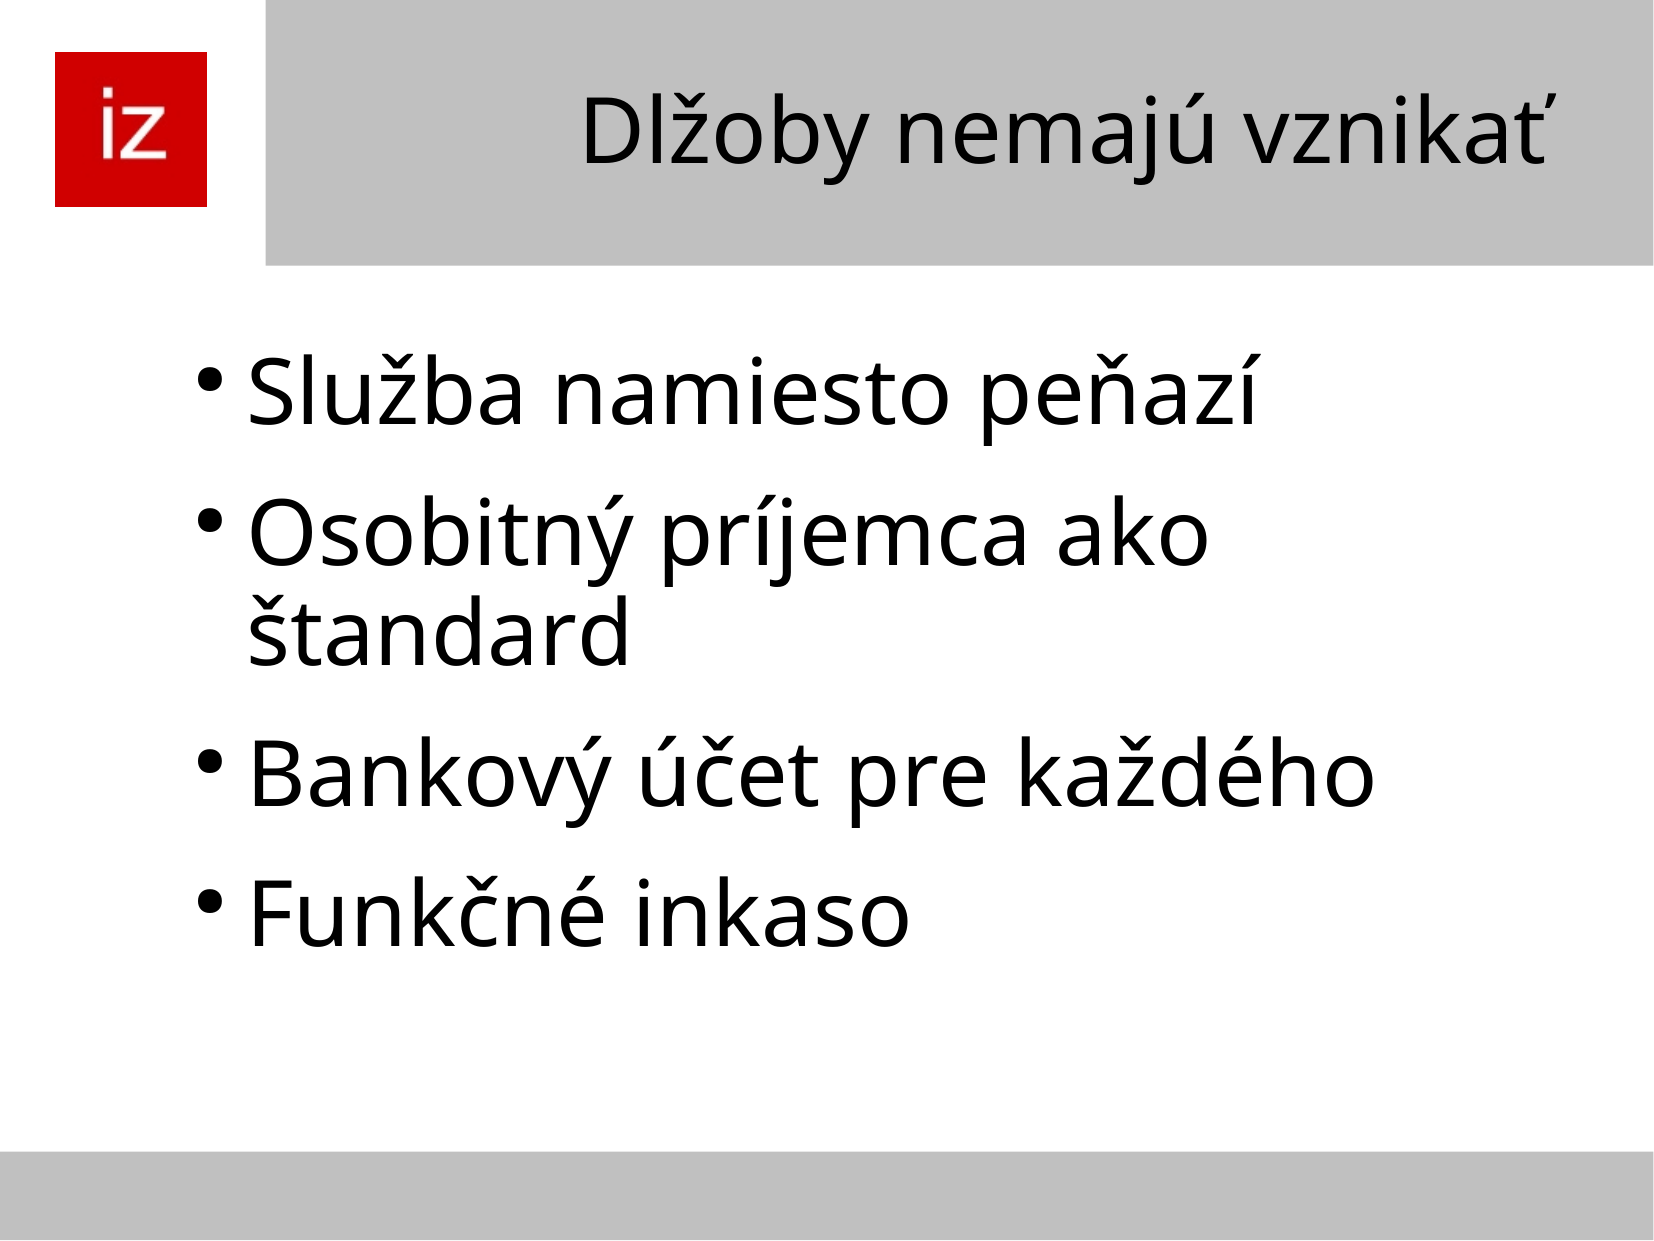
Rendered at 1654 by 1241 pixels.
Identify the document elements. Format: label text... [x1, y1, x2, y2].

title Dlžoby nemajú vznikať [561, 29, 1565, 237]
picture [55, 52, 207, 207]
list Služba namiesto peňazí Osobitný príjemca ako štandard Bankový účet pre každého Funkčné inkaso [121, 344, 1533, 1126]
